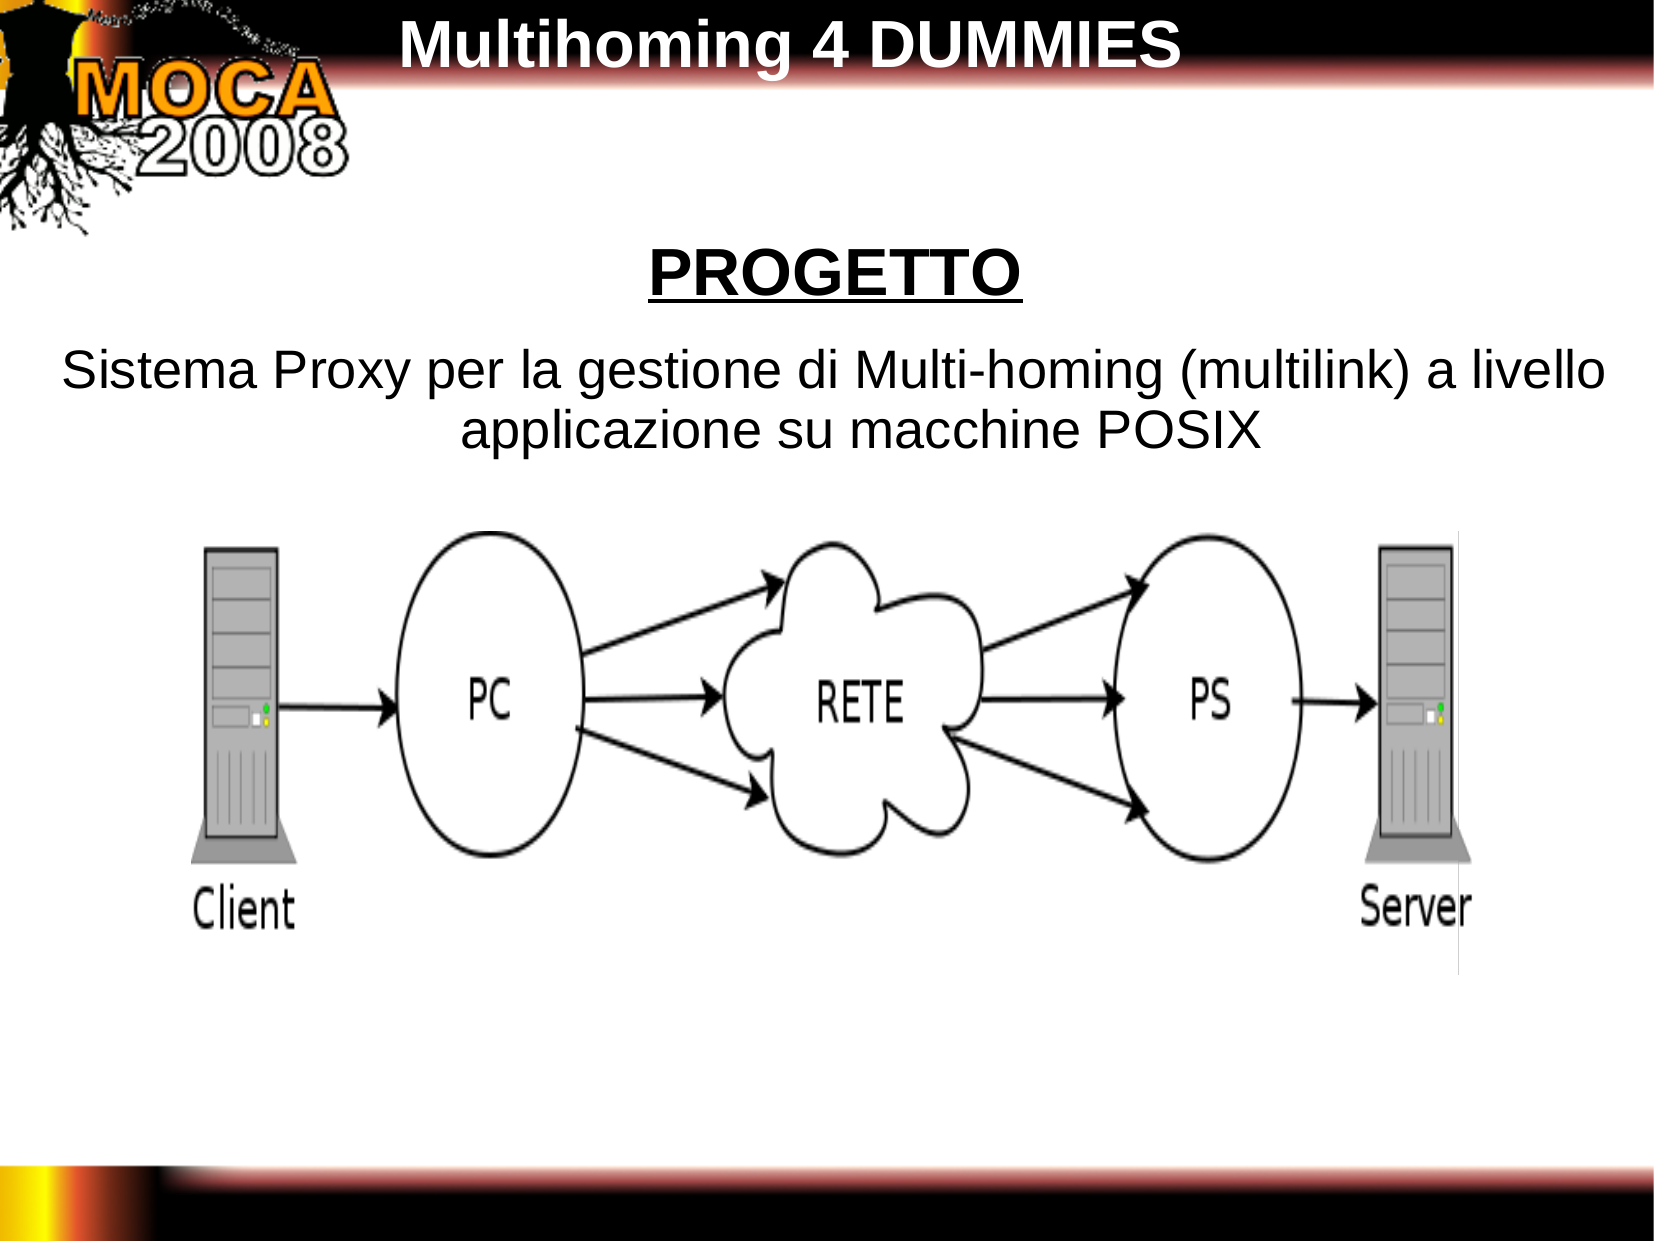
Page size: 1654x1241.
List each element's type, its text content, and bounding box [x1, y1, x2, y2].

list PROGETTO Sistema Proxy per la gestione di Multi-homing (multilink) a livello applicazione su macchine POSIX [29, 147, 1625, 1093]
title Multihoming 4 DUMMIES [324, 0, 1654, 89]
picture [0, 0, 1654, 1241]
